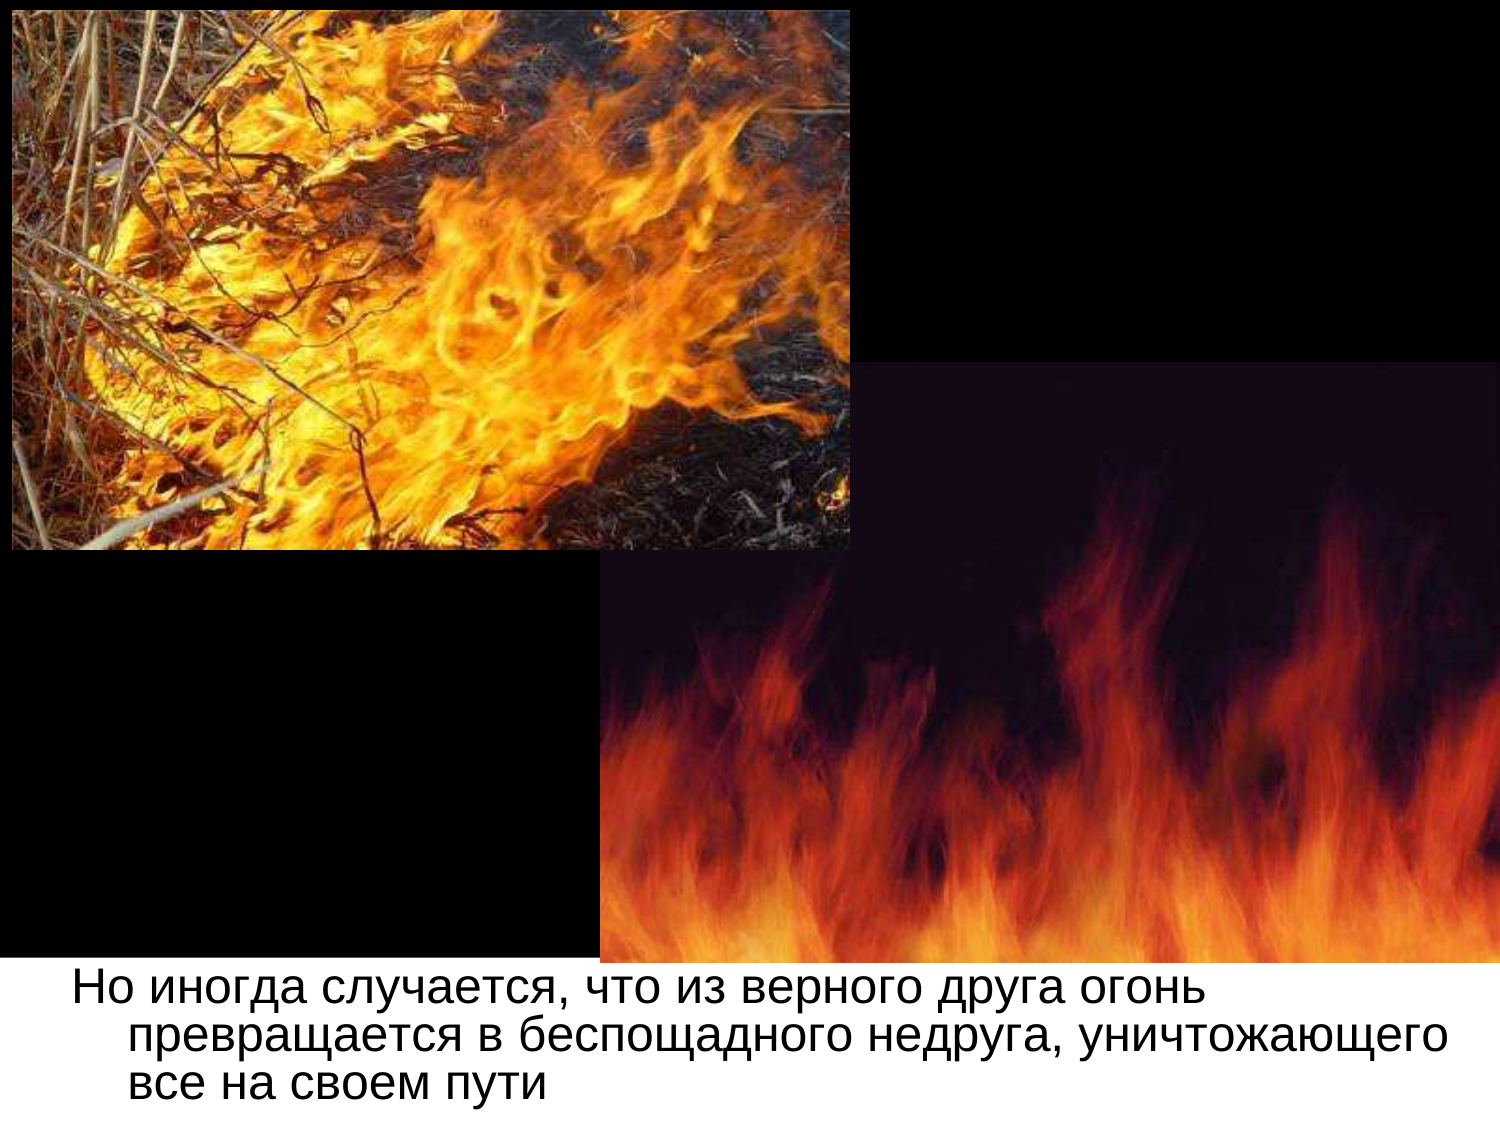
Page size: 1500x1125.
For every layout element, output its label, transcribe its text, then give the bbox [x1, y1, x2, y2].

picture [12, 10, 1500, 963]
list Но иногда случается, что из верного друга огонь превращается в беспощадного недруга, уничтожающего все на своем пути [0, 957, 1500, 1125]
